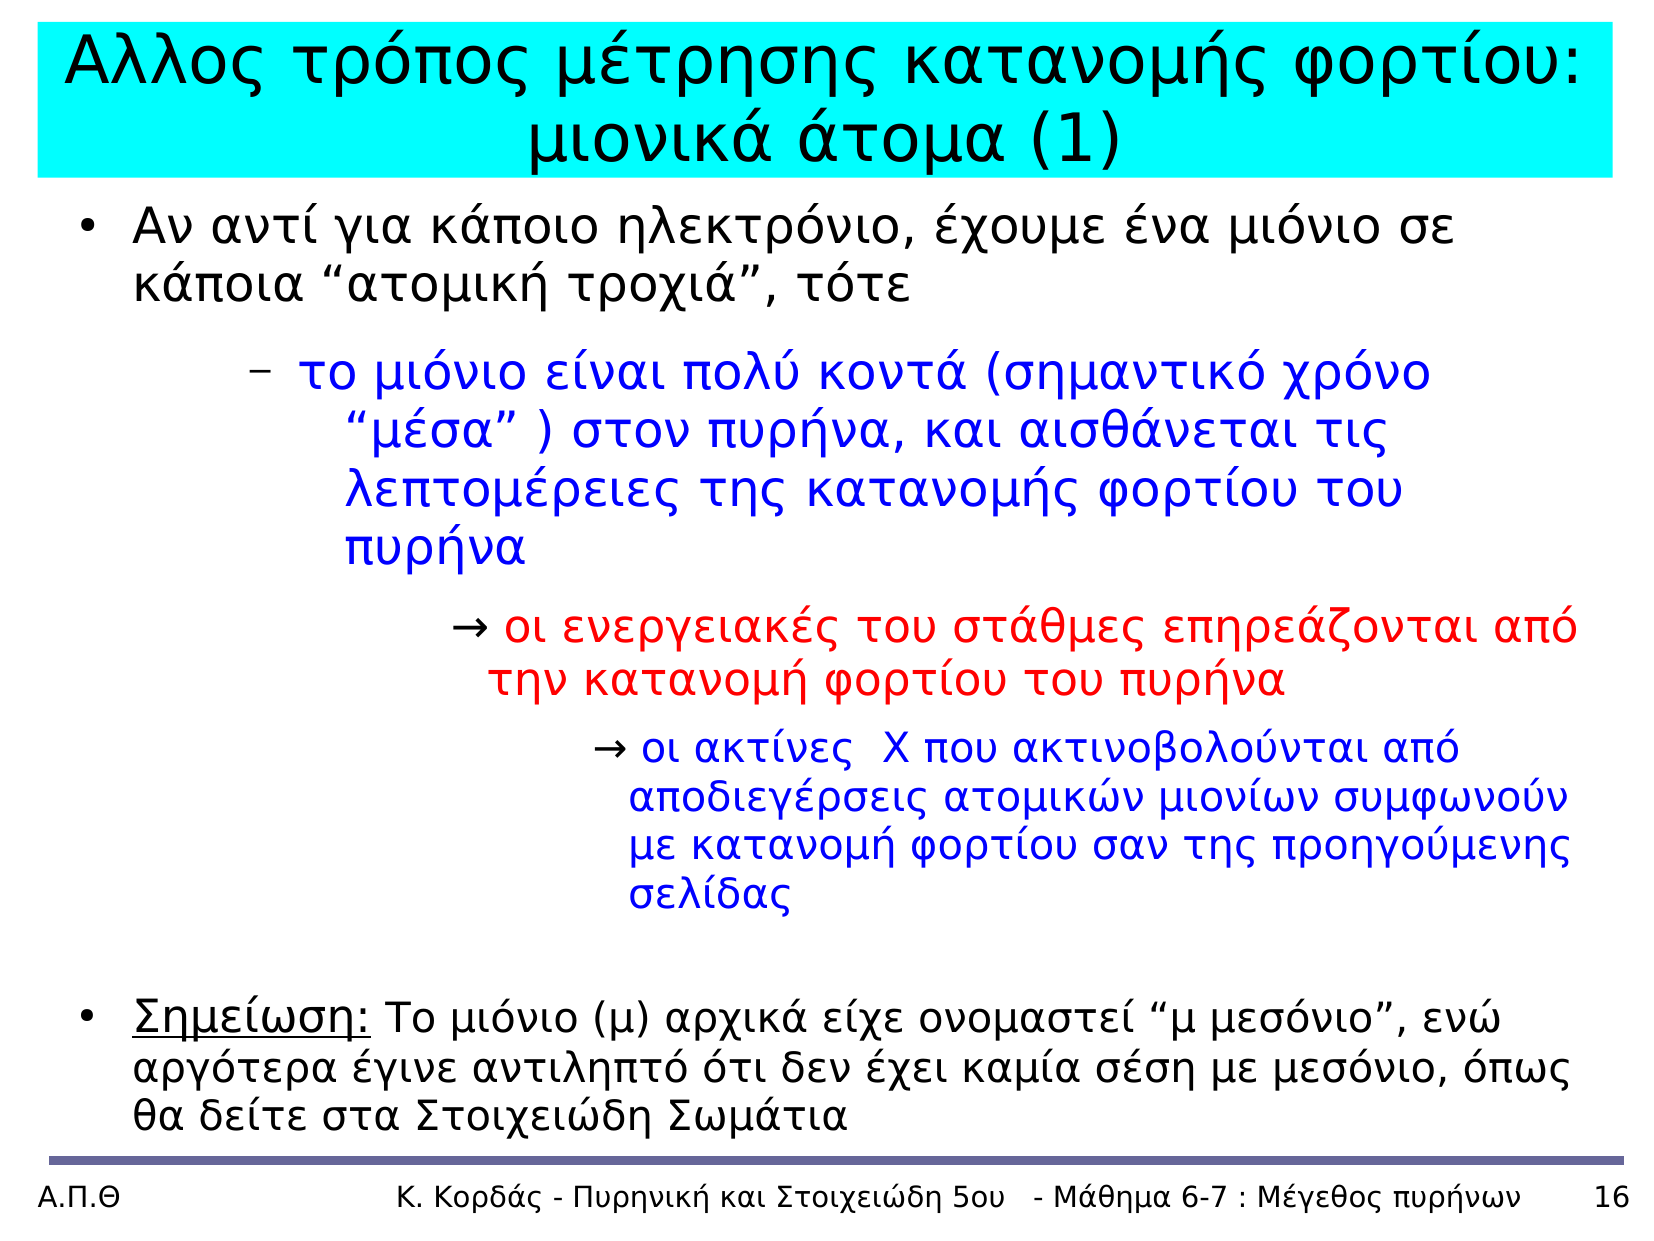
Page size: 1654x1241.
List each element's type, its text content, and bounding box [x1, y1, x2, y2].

list Αν αντί για κάποιο ηλεκτρόνιο, έχουμε ένα μιόνιο σε κάποια “ατομική τροχιά”, τότε το μιόνιο είναι πολύ κοντά (σημαντικό χρόνο “μέσα” ) στον πυρήνα, και αισθάνεται τις λεπτομέρειες της κατανομής φορτίου του πυρήνα → οι ενεργειακές του στάθμες επηρεάζονται από την κατανομή φορτίου του πυρήνα → οι ακτίνες Χ που ακτινοβολούνται από αποδιεγέρσεις ατομικών μιονίων συμφωνούν με κατανομή φορτίου σαν της προηγούμενης σελίδας Σημείωση: Το μιόνιο (μ) αρχικά είχε ονομαστεί “μ μεσόνιο”, ενώ αργότερα έγινε αντιληπτό ότι δεν έχει καμία σέση με μεσόνιο, όπως θα δείτε στα Στοιχειώδη Σωμάτια [61, 197, 1605, 1159]
title Αλλος τρόπος μέτρησης κατανομής φορτίου: μιονικά άτομα (1) [37, 21, 1613, 178]
